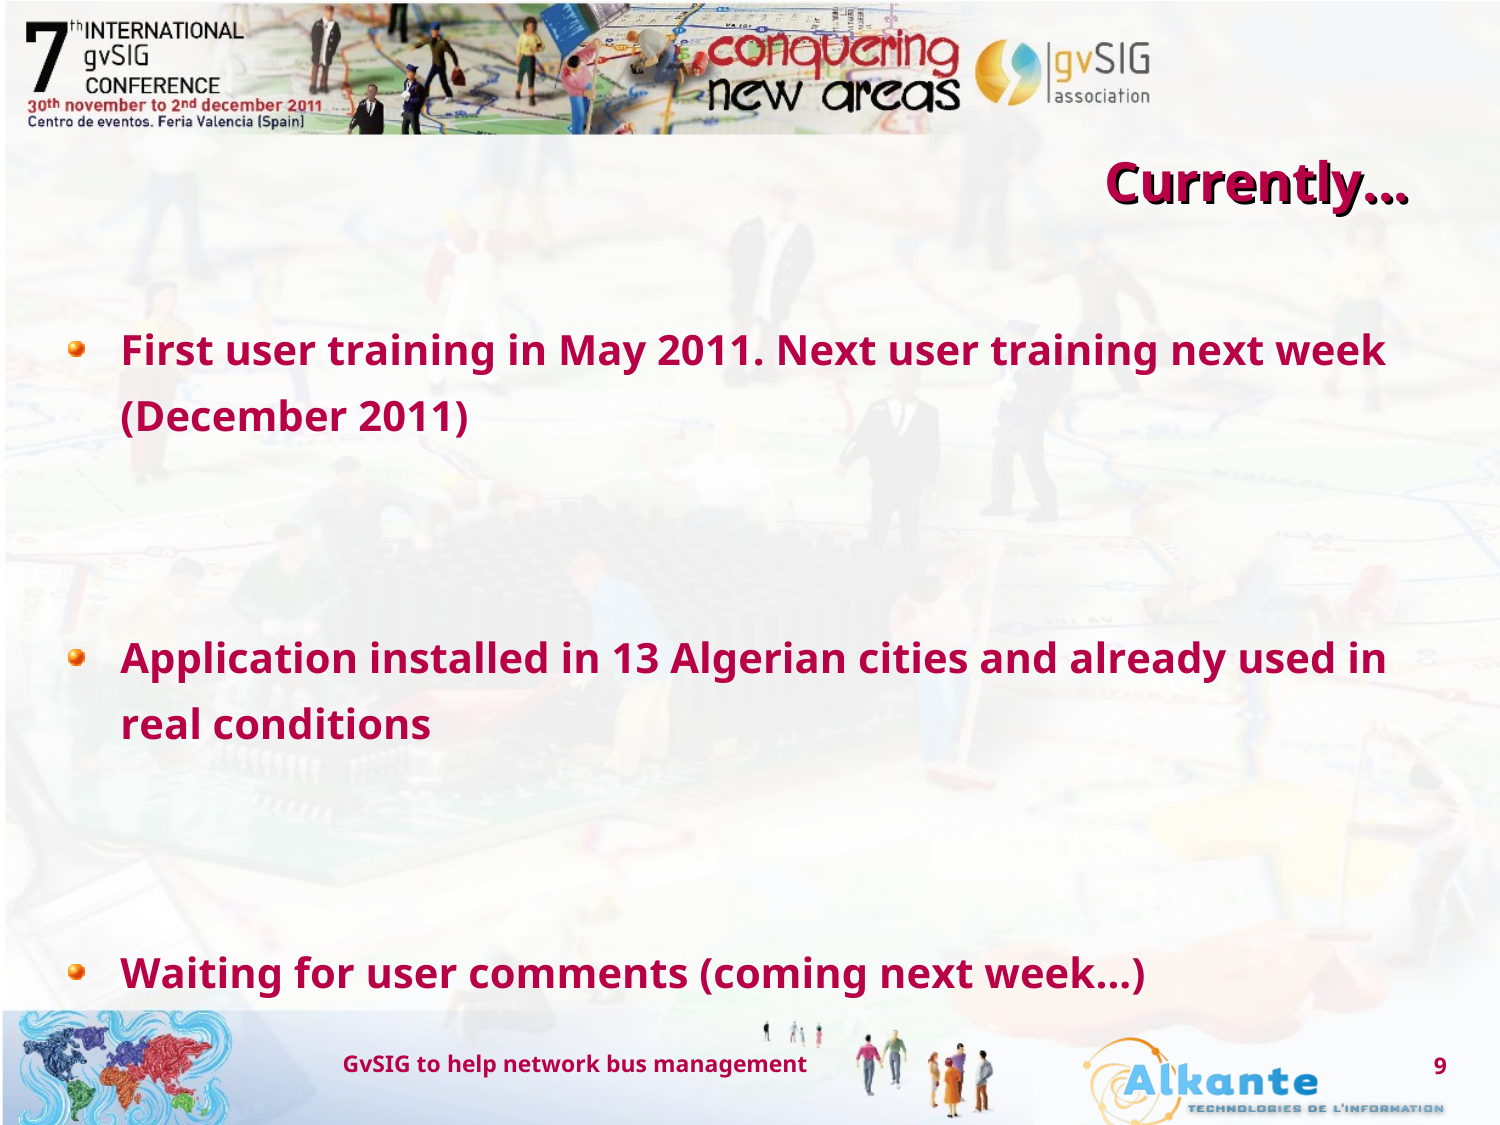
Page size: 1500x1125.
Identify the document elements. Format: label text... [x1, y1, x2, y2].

list First user training in May 2011. Next user training next week (December 2011) Application installed in 13 Algerian cities and already used in real conditions Waiting for user comments (coming next week...) [68, 242, 1447, 1006]
title Currently... [81, 127, 1410, 223]
picture [2, 1, 1500, 1125]
